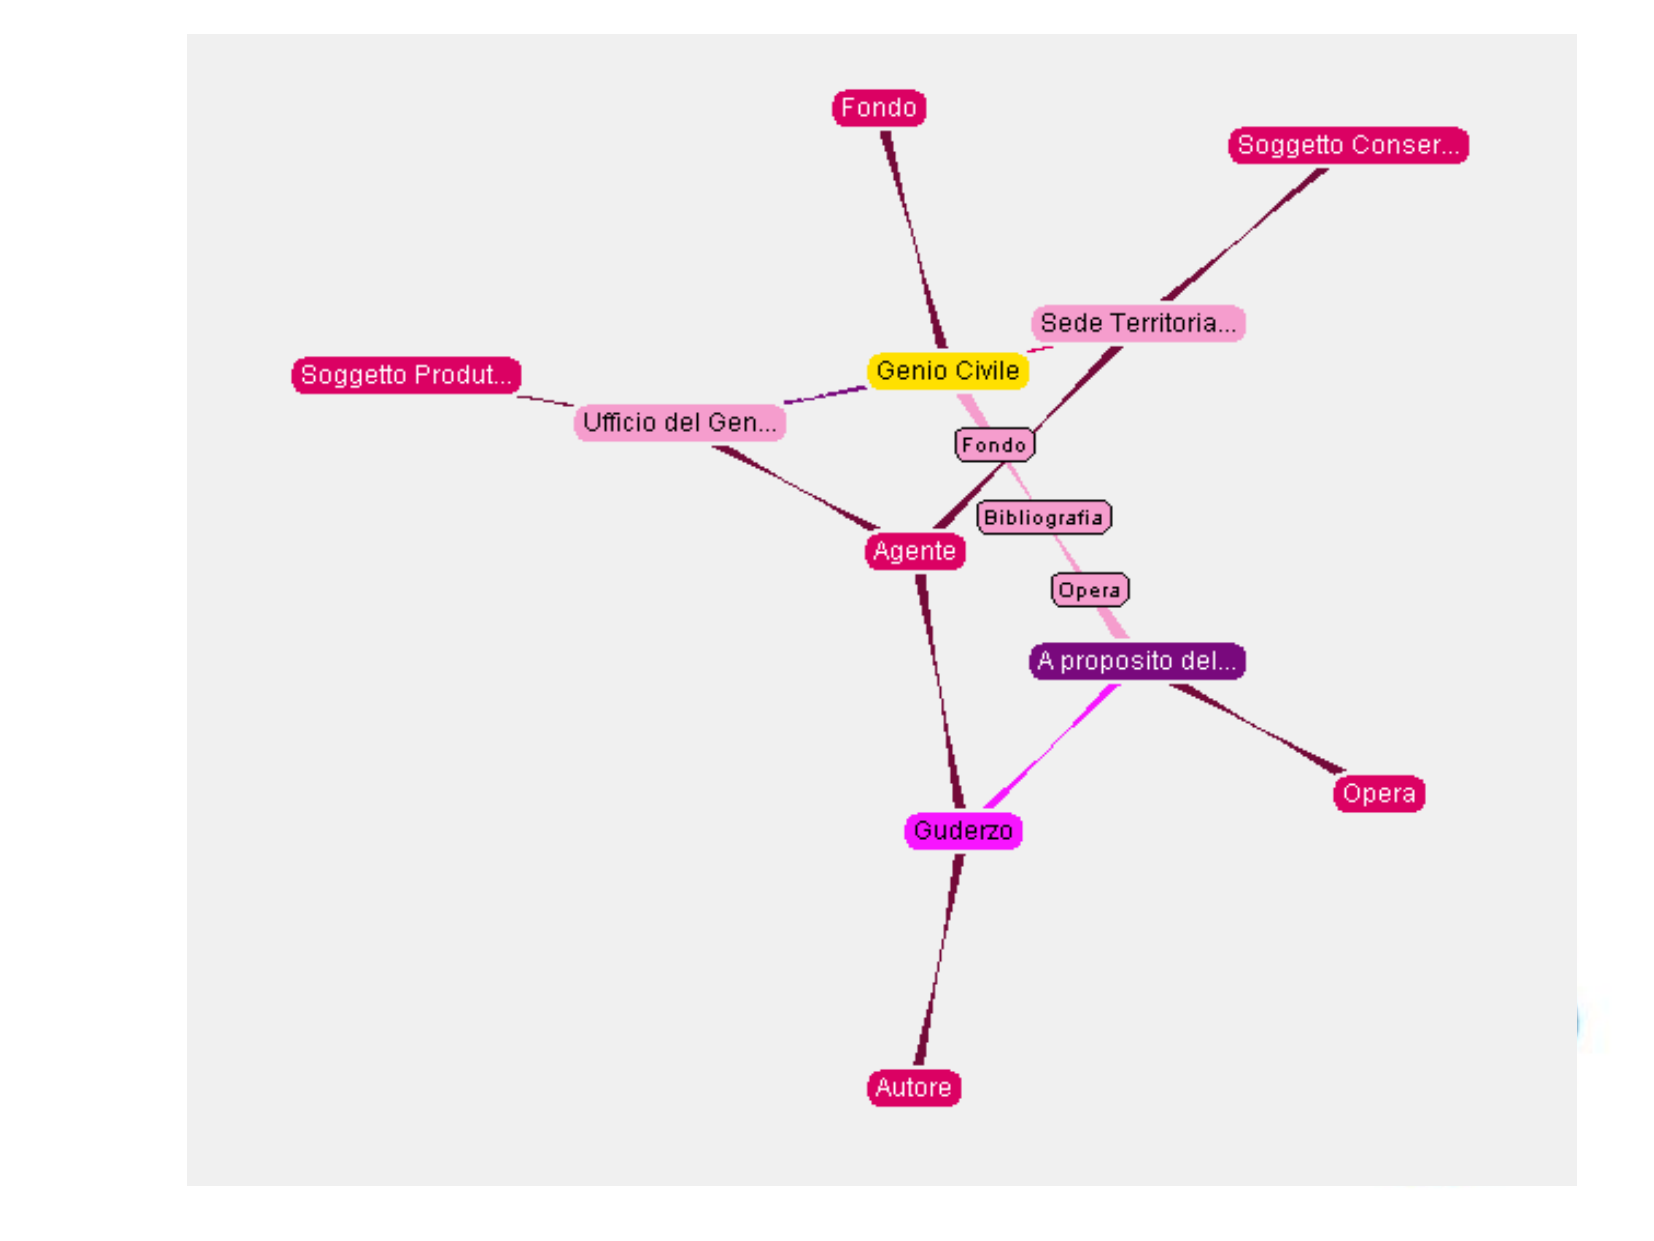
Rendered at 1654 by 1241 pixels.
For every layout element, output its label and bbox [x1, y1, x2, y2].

picture [187, 34, 1647, 1204]
